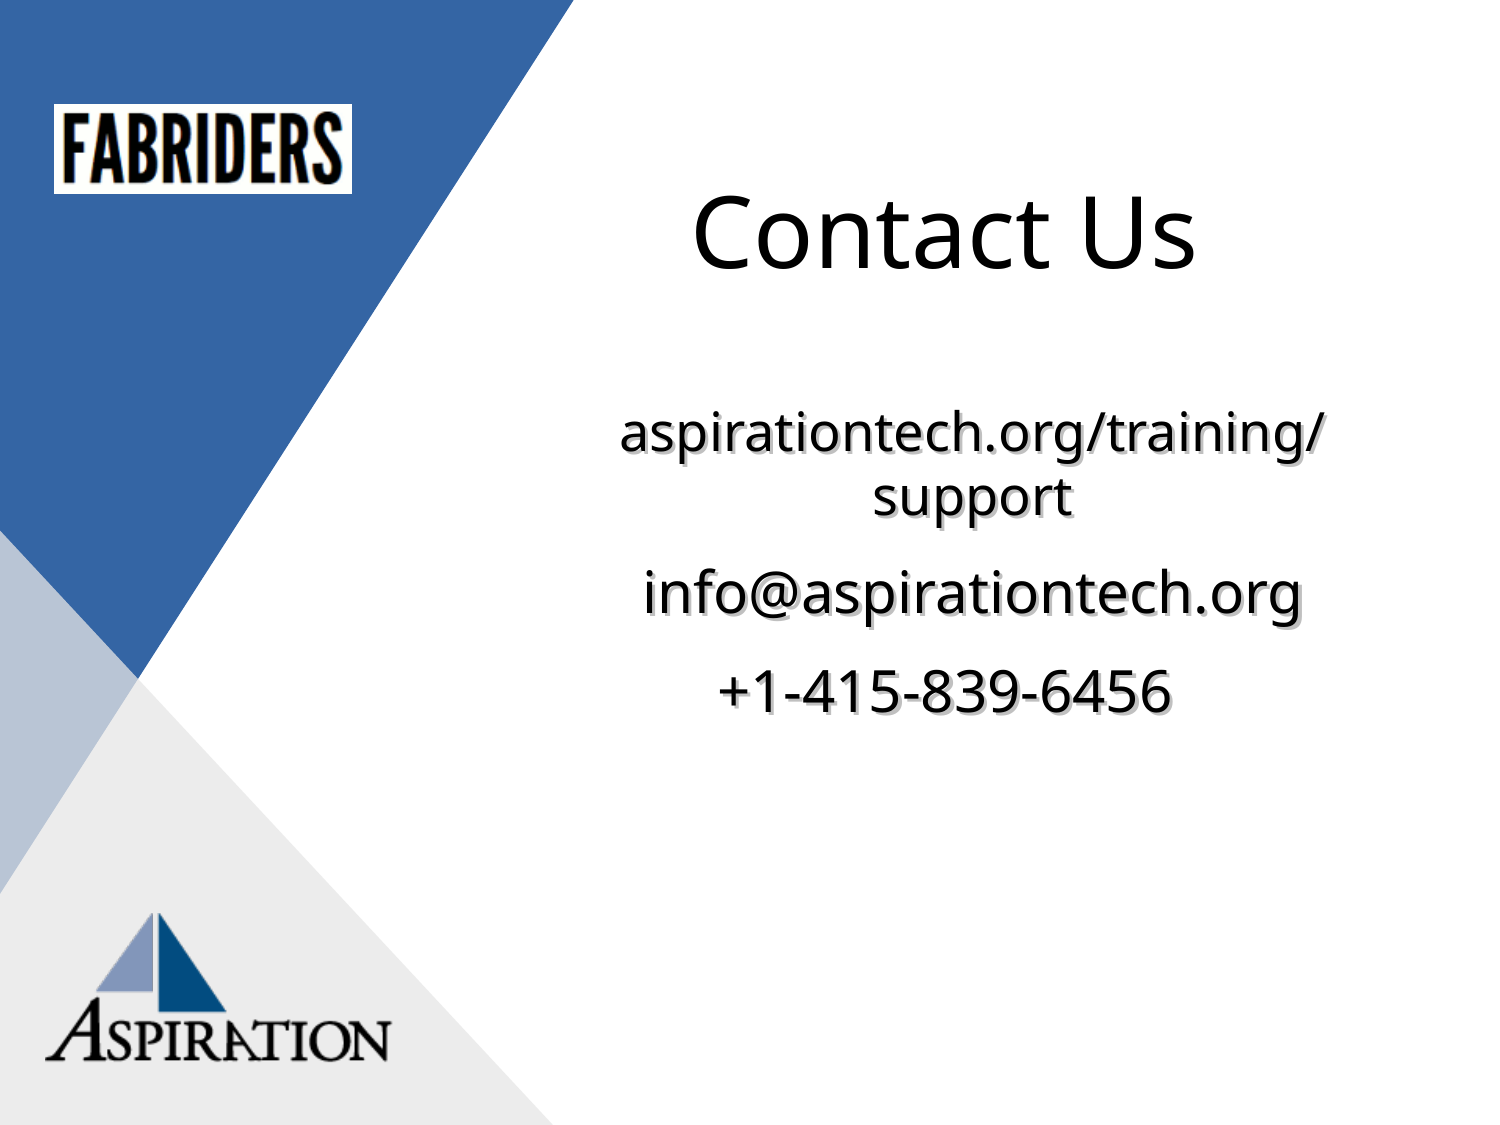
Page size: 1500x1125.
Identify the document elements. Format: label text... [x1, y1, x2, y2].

title Contact Us [465, 139, 1425, 327]
picture [54, 104, 352, 194]
list aspirationtech.org/training/support info@aspirationtech.org +1-415-839-6456 [465, 398, 1425, 751]
picture [45, 913, 394, 1081]
